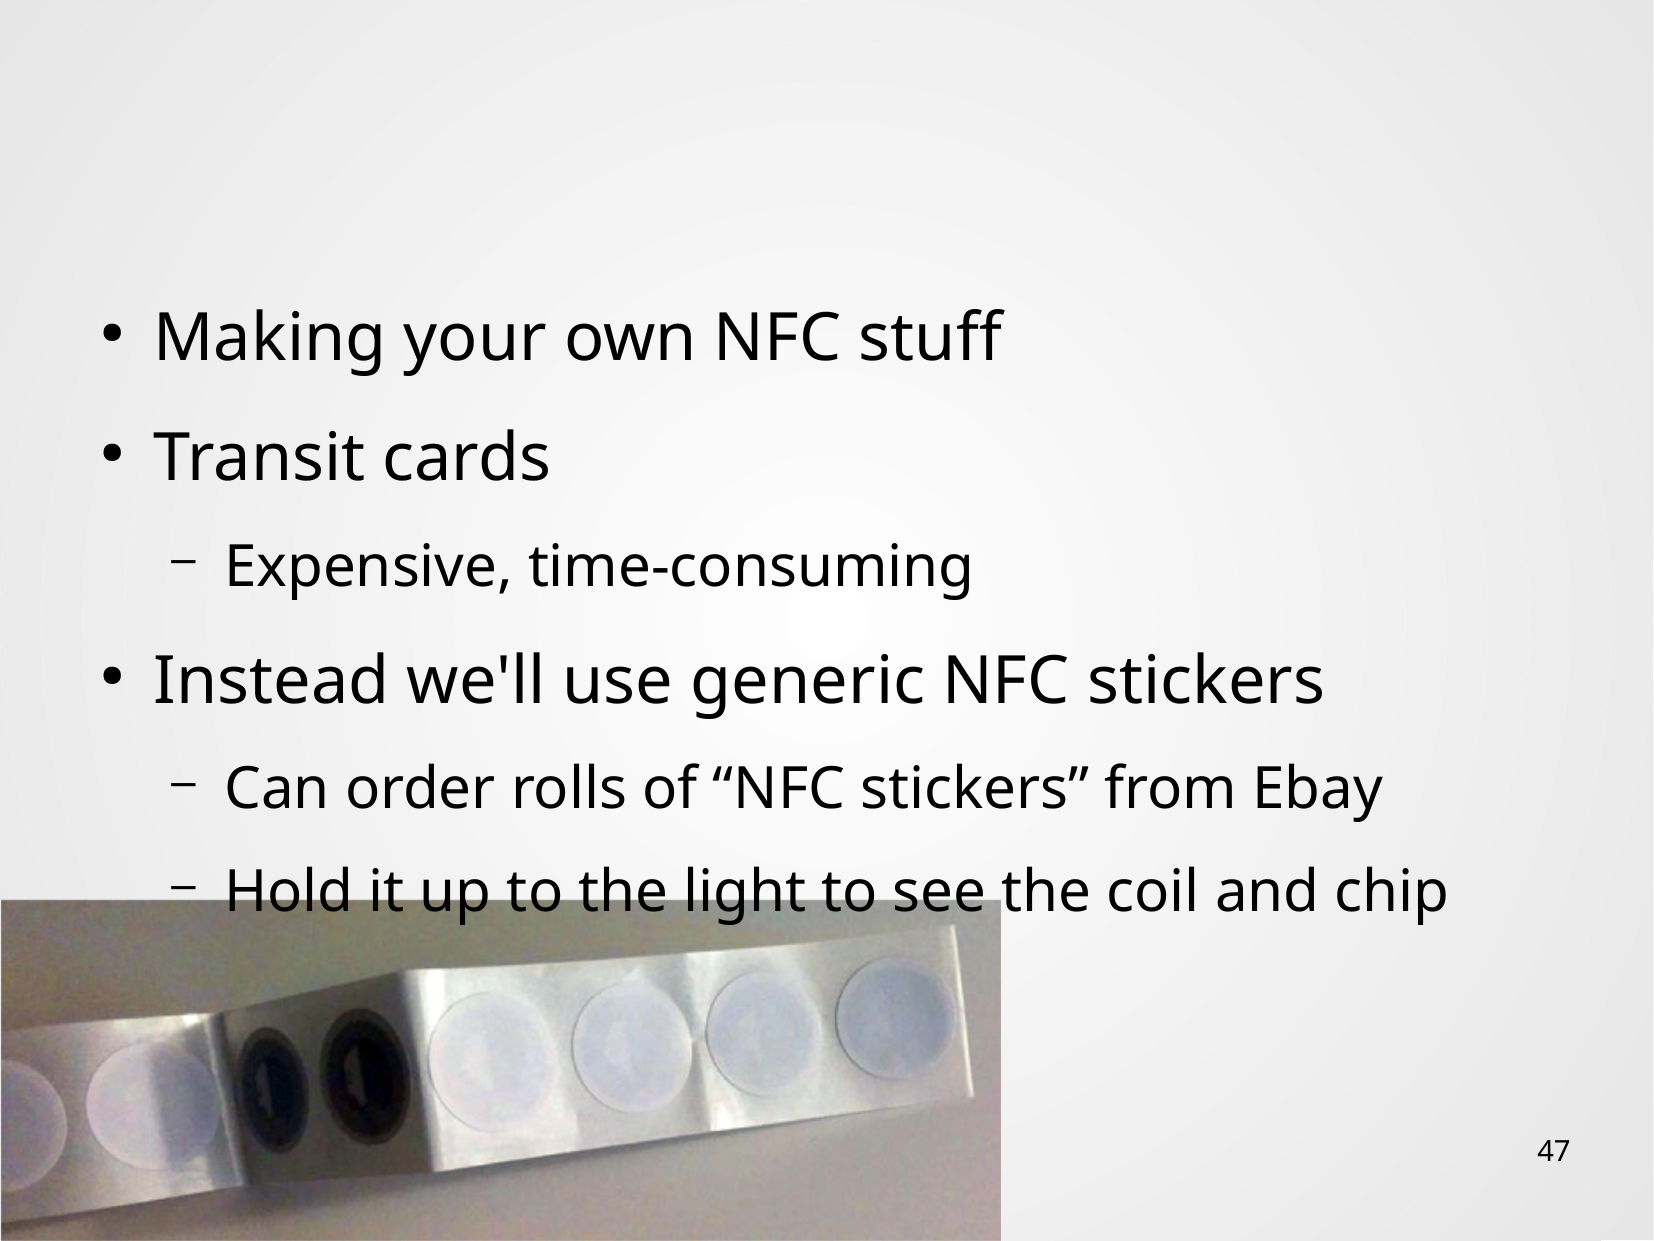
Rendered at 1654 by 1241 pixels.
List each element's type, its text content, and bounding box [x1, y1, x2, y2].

picture [0, 900, 1001, 1241]
list Making your own NFC stuff Transit cards Expensive, time-consuming Instead we'll use generic NFC stickers Can order rolls of “NFC stickers” from Ebay Hold it up to the light to see the coil and chip [82, 289, 1571, 1010]
